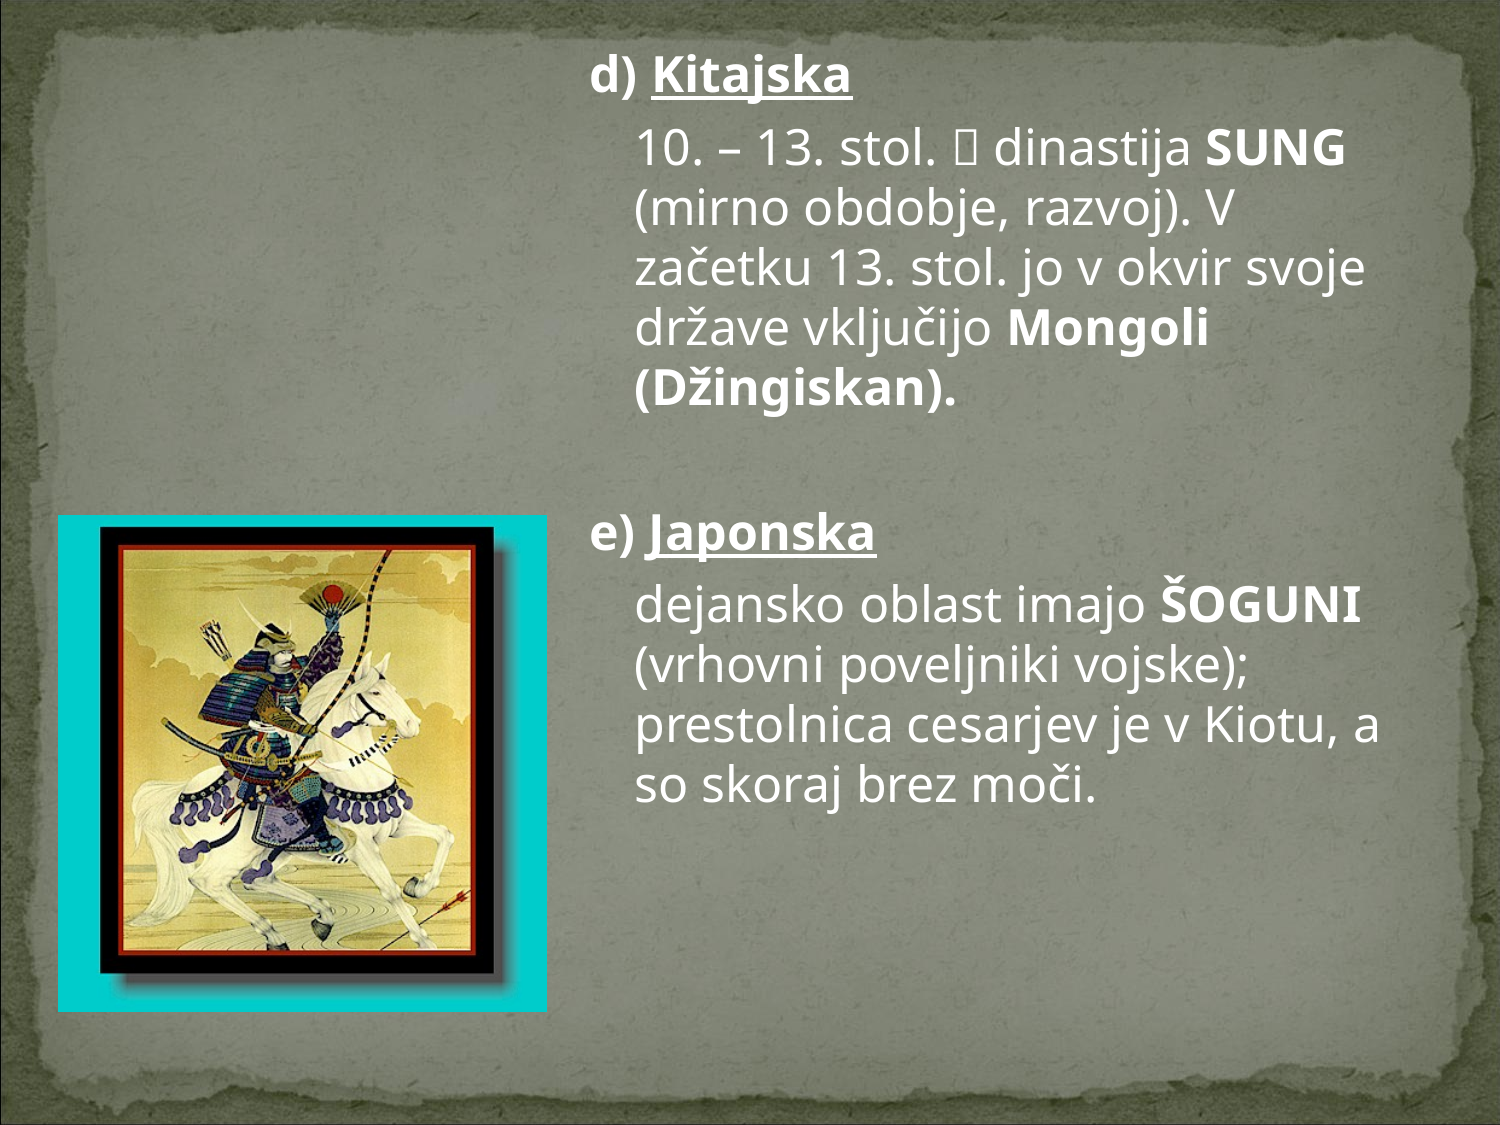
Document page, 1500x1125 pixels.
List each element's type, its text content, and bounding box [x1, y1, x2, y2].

picture [0, 0, 1500, 1125]
list d) Kitajska 10. – 13. stol.  dinastija SUNG (mirno obdobje, razvoj). V začetku 13. stol. jo v okvir svoje države vključijo Mongoli (Džingiskan). e) Japonska dejansko oblast imajo ŠOGUNI (vrhovni poveljniki vojske); prestolnica cesarjev je v Kiotu, a so skoraj brez moči. [574, 35, 1442, 1067]
